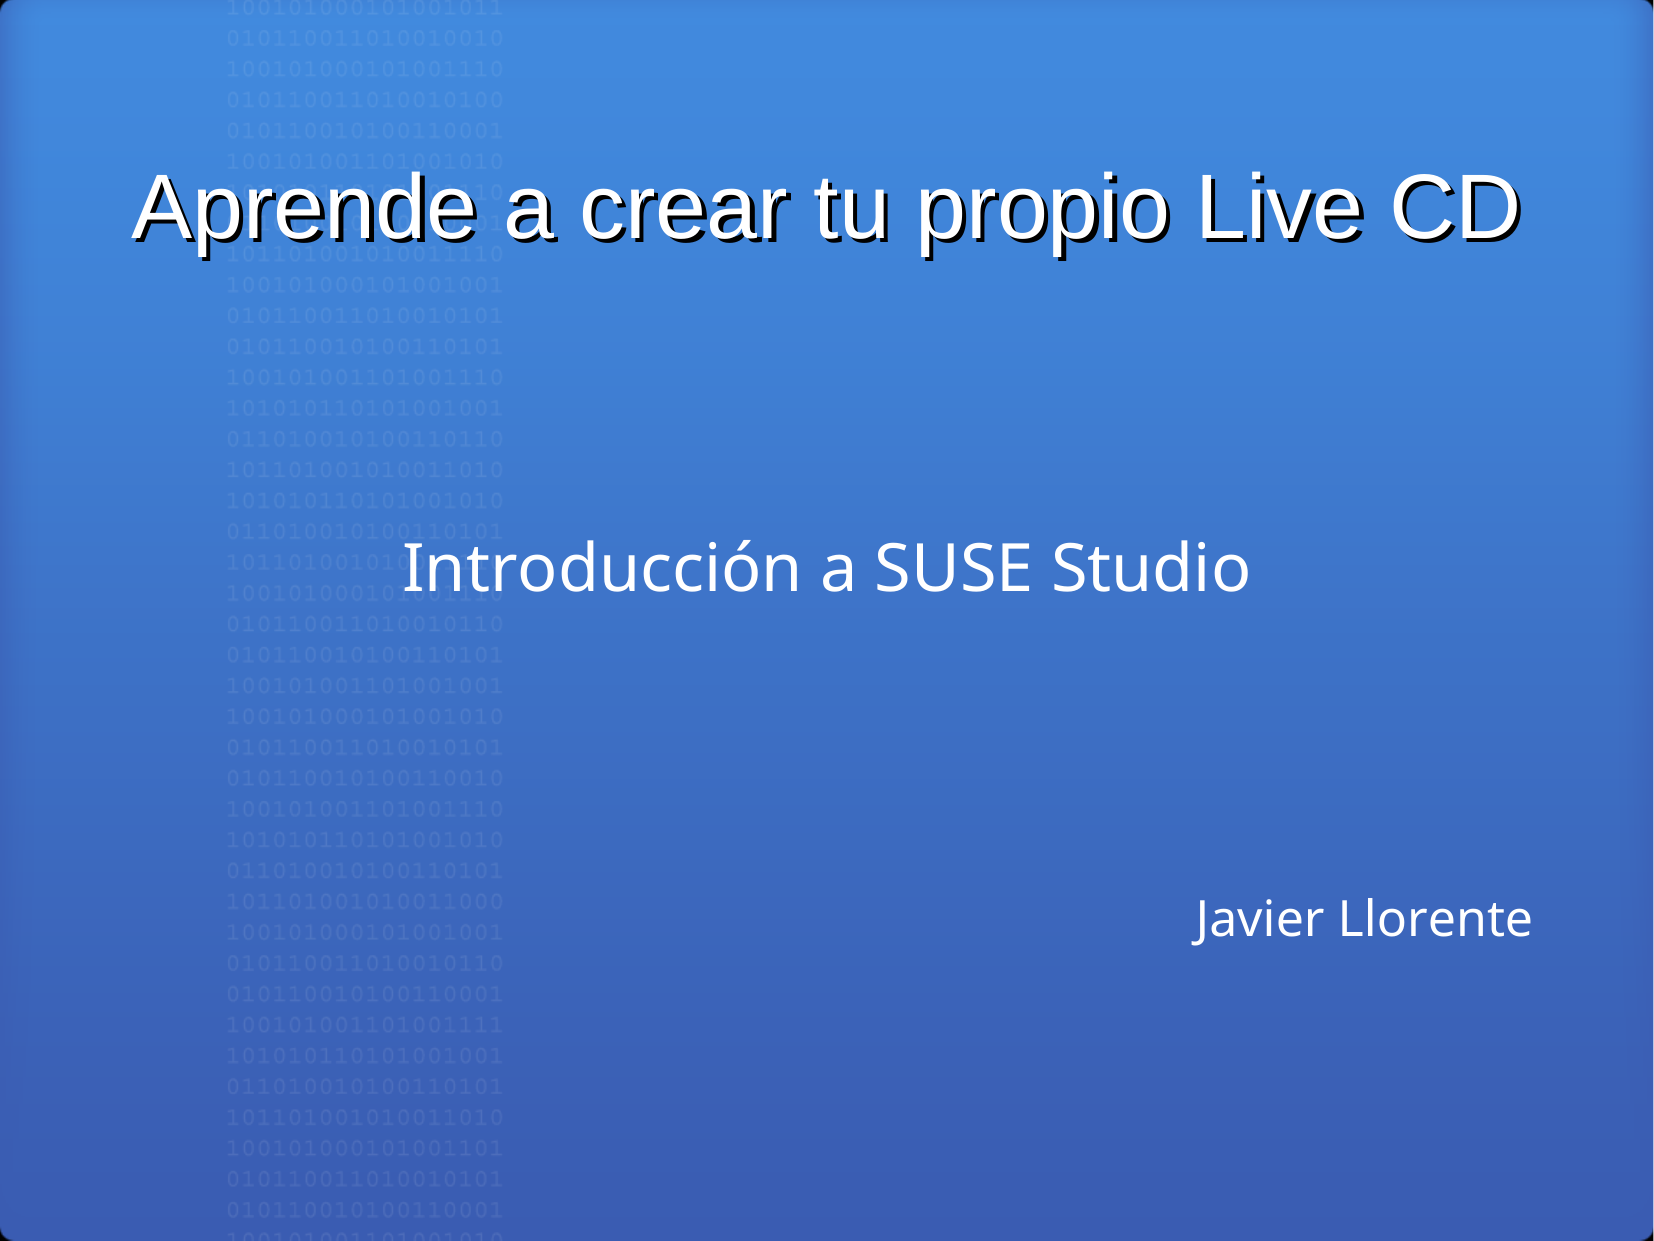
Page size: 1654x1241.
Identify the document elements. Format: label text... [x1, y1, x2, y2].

picture [0, 0, 1654, 1241]
title Aprende a crear tu propio Live CD [121, 110, 1534, 303]
subtitle Introducción a SUSE Studio Javier Llorente [121, 352, 1534, 1119]
